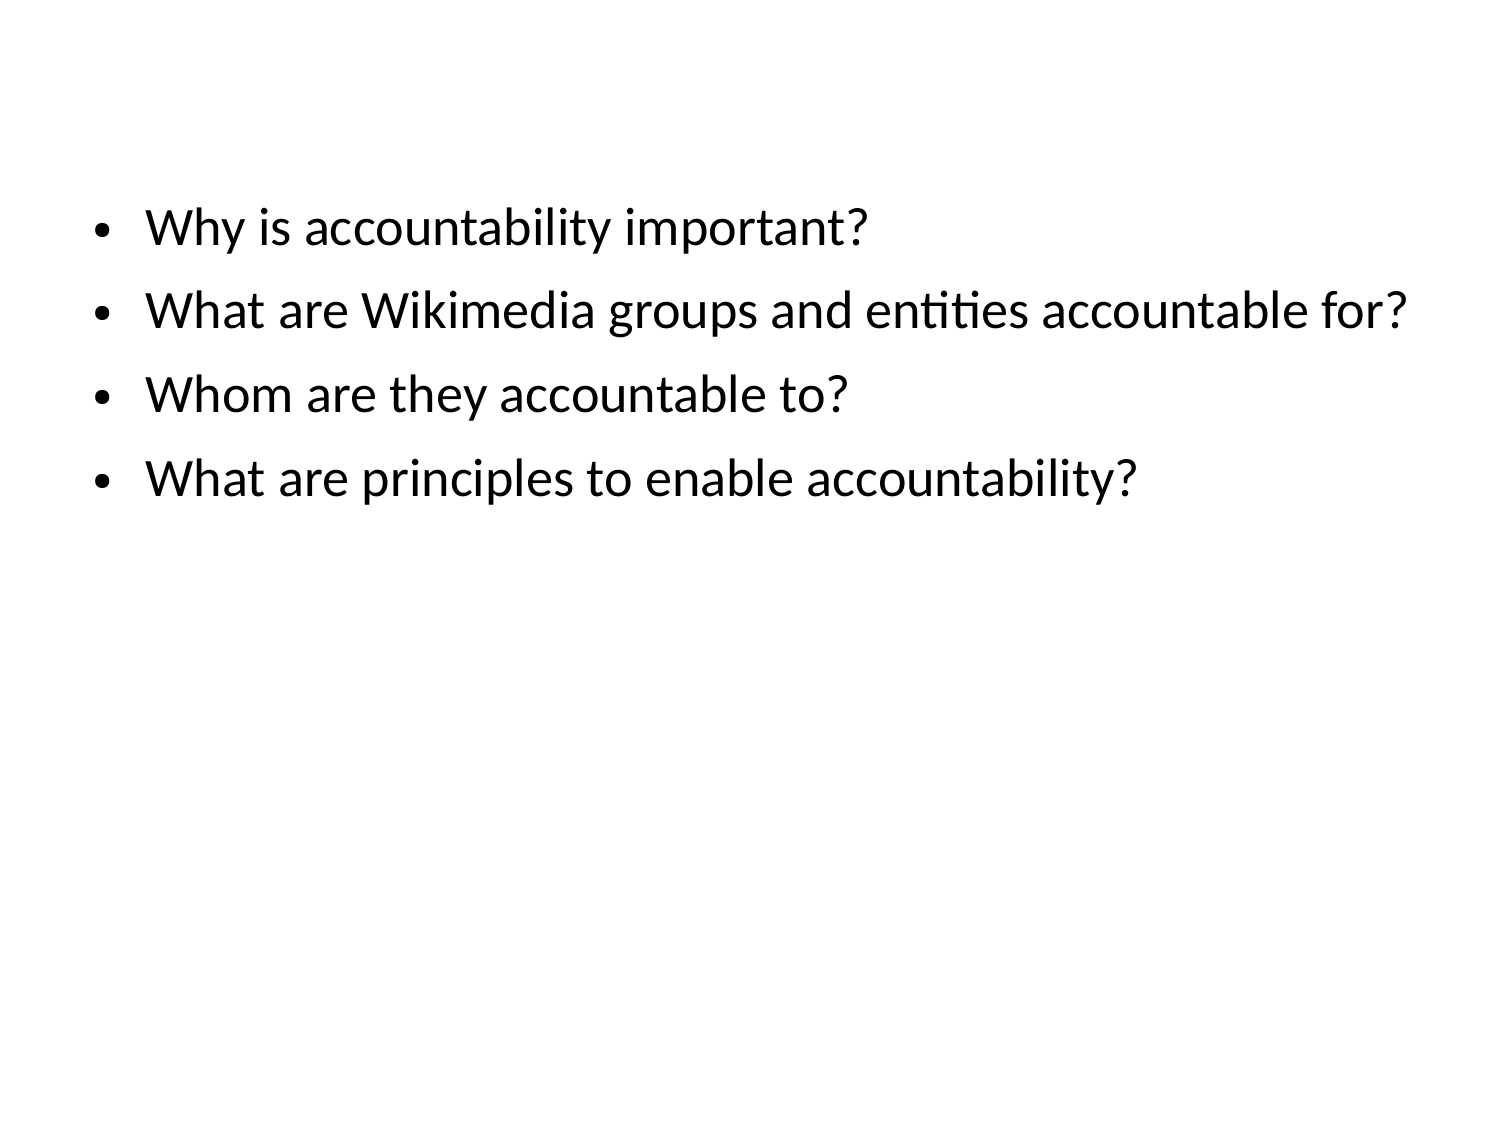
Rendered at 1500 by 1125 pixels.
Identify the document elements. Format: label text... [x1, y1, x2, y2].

list Why is accountability important? What are Wikimedia groups and entities accountable for? Whom are they accountable to? What are principles to enable accountability? [75, 204, 1425, 947]
